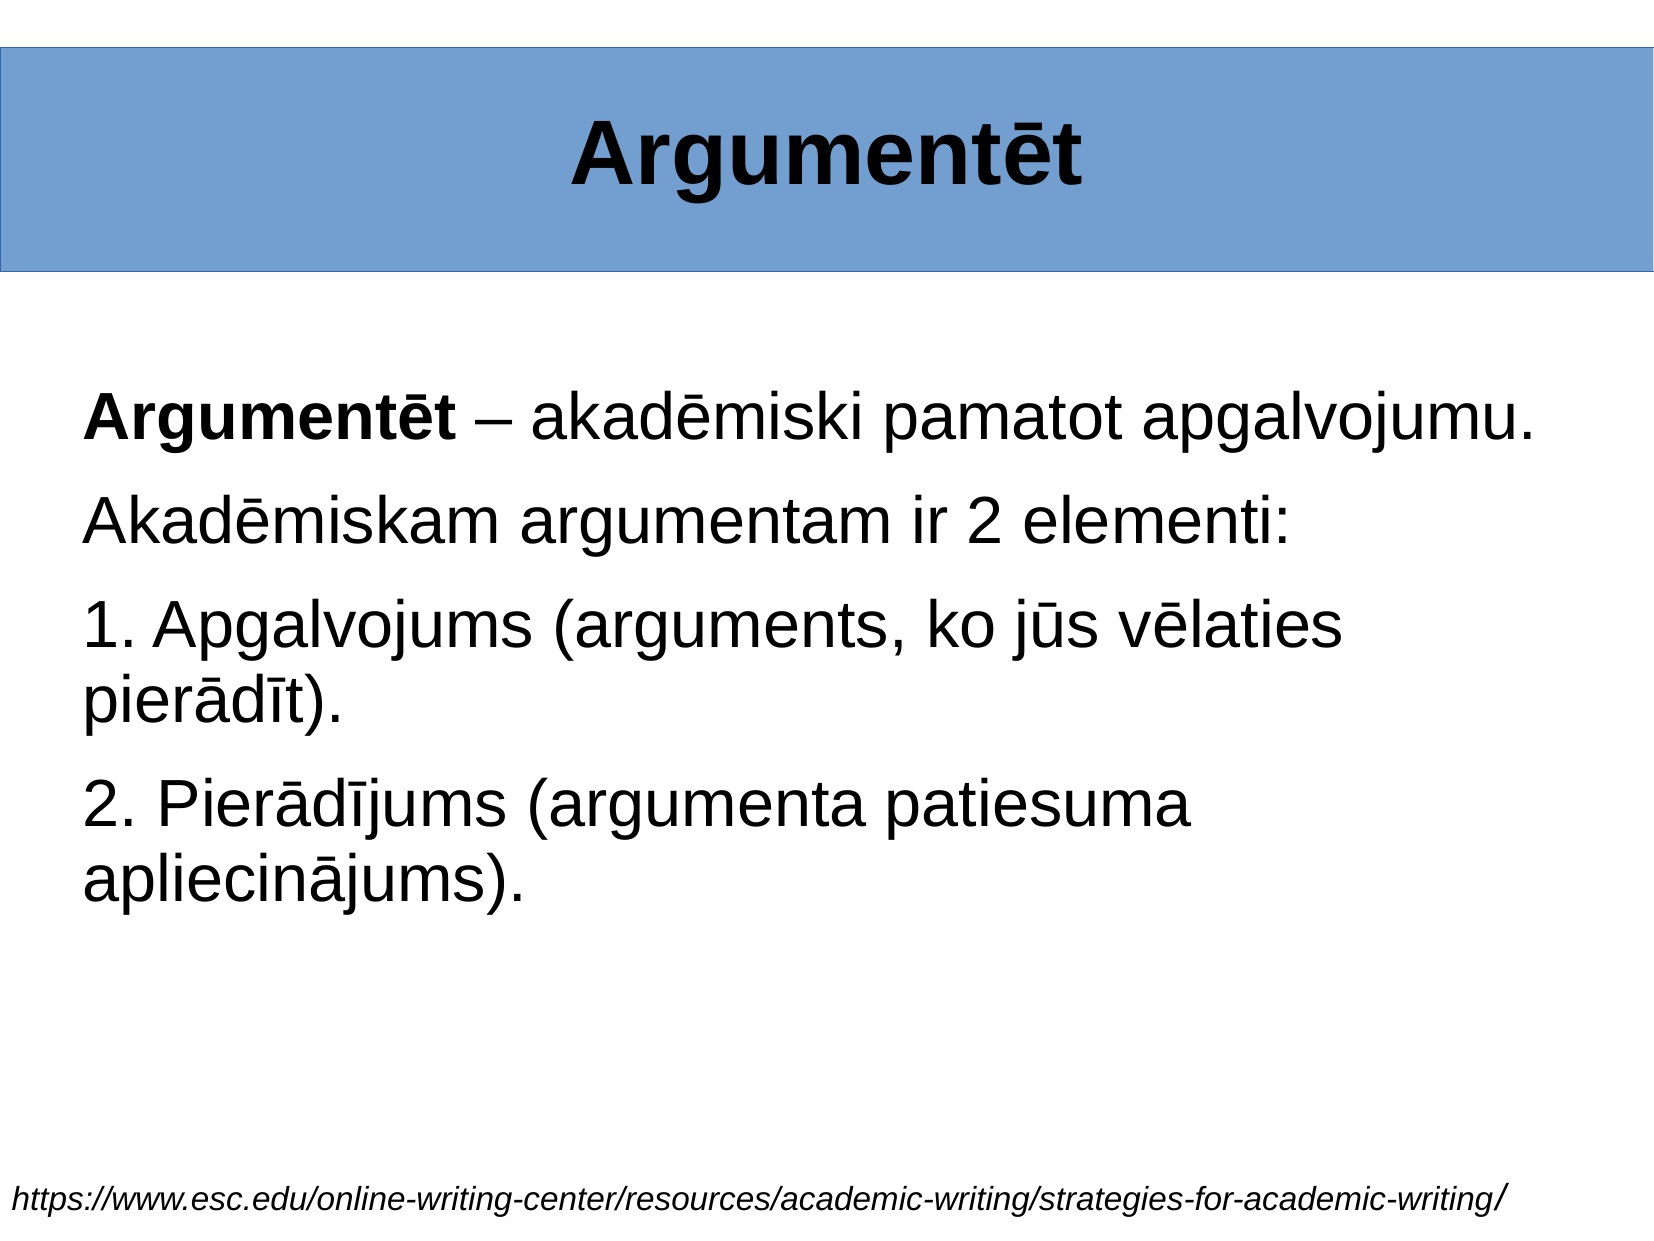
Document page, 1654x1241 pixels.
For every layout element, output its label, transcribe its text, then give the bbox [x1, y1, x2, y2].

text_box https://www.esc.edu/online-writing-center/resources/academic-writing/strategies-for-academic-writing/ [0, 1169, 1521, 1227]
title Argumentēt [82, 49, 1571, 257]
list Argumentēt – akadēmiski pamatot apgalvojumu. Akadēmiskam argumentam ir 2 elementi: 1. Apgalvojums (arguments, ko jūs vēlaties pierādīt). 2. Pierādījums (argumenta patiesuma apliecinājums). [82, 378, 1619, 1099]
text_box [0, 47, 1654, 272]
